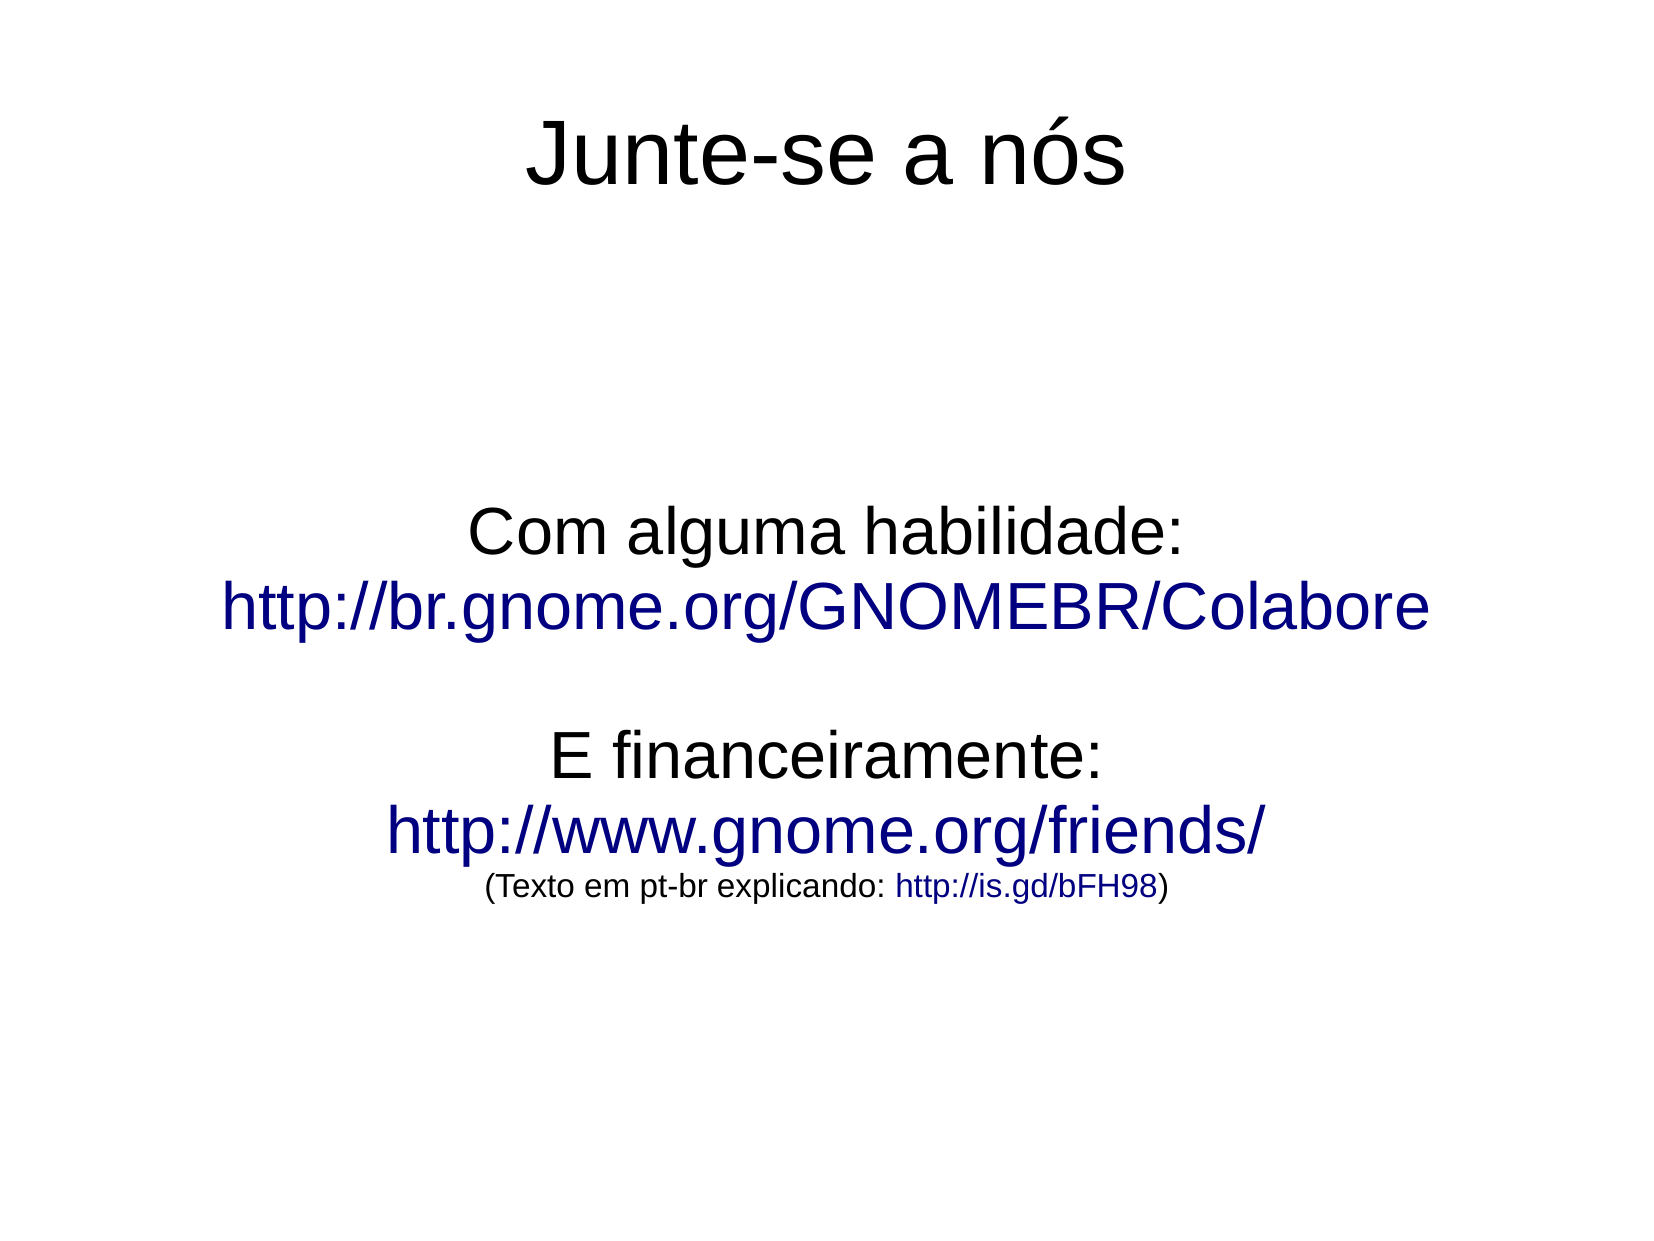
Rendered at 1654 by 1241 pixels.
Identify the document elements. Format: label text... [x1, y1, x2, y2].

title Junte-se a nós [82, 56, 1571, 250]
subtitle Com alguma habilidade: http://br.gnome.org/GNOMEBR/Colabore E financeiramente: http://www.gnome.org/friends/ (Texto em pt-br explicando: http://is.gd/bFH98) [82, 297, 1571, 1102]
